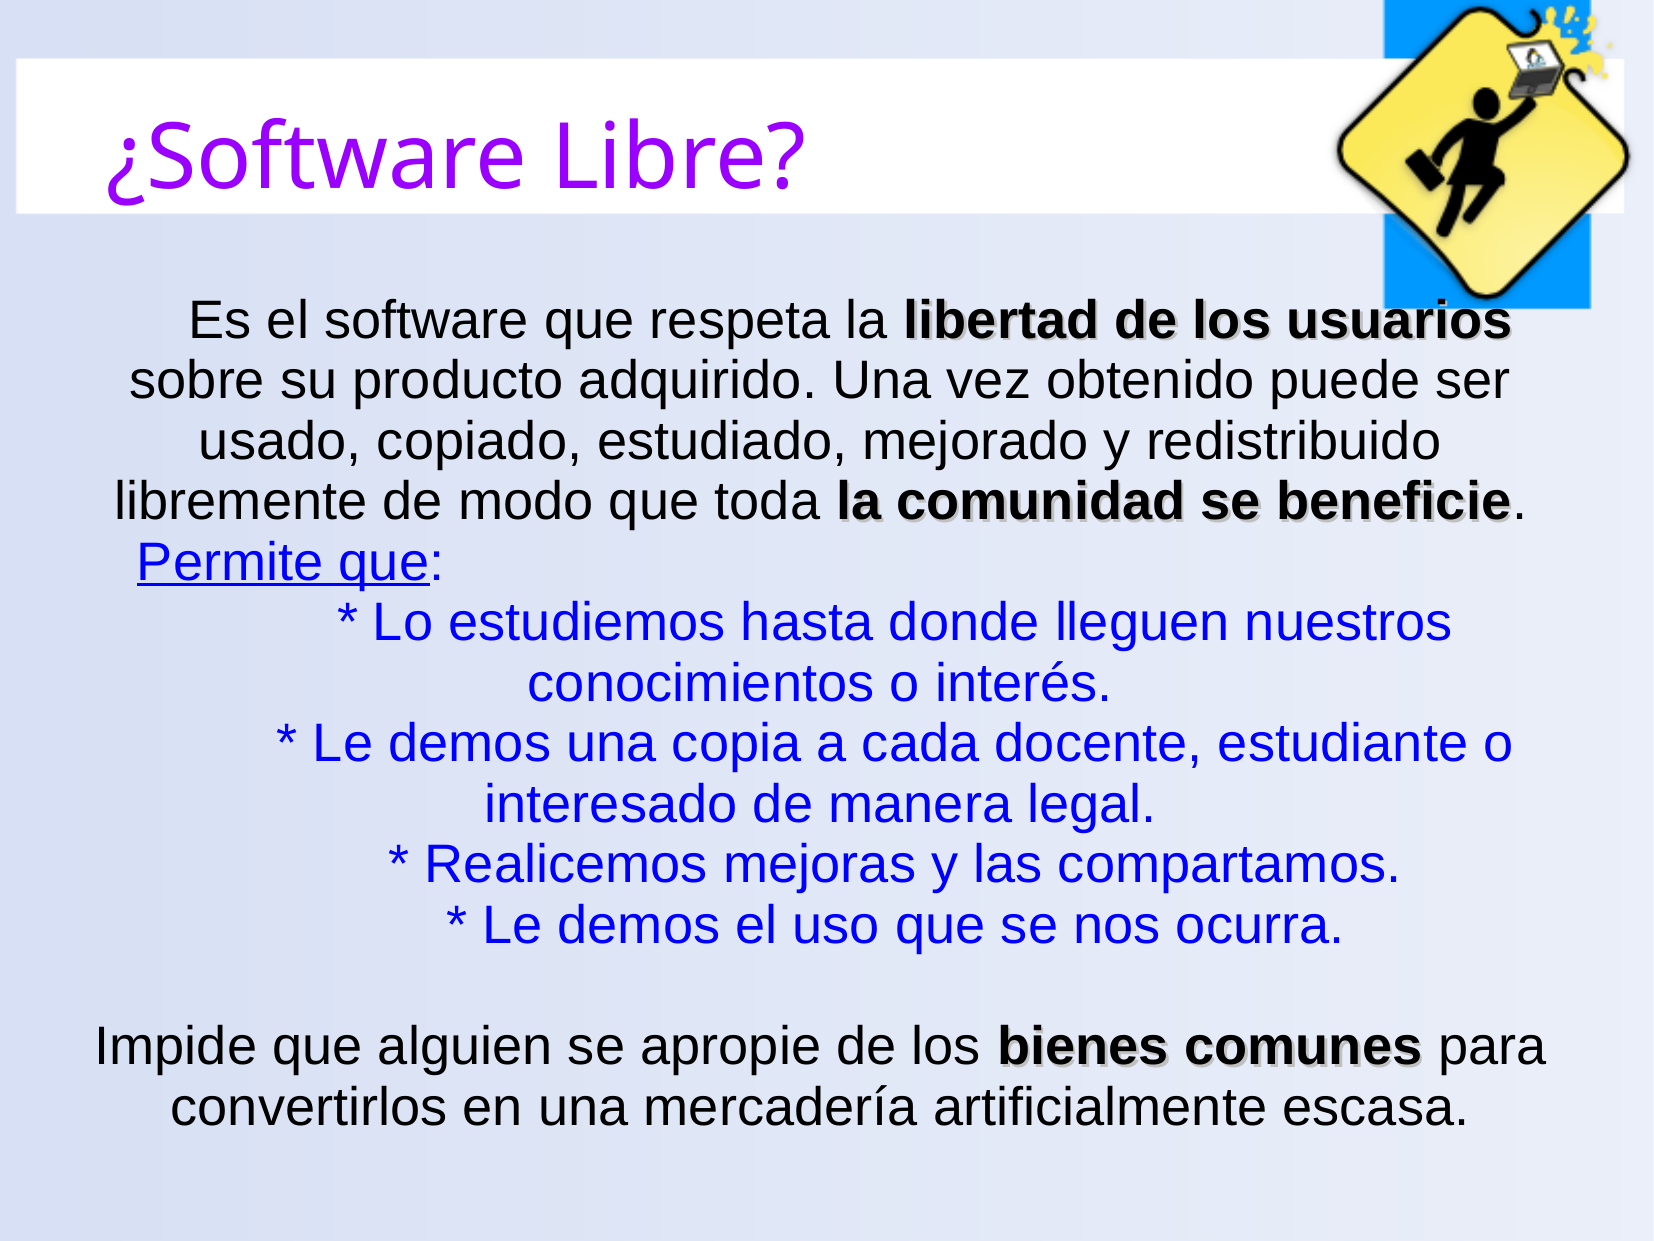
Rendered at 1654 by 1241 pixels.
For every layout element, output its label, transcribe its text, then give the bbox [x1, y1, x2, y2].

title ¿Software Libre? [82, 49, 1571, 257]
picture [0, 0, 1654, 1241]
subtitle Es el software que respeta la libertad de los usuarios sobre su producto adquirido. Una vez obtenido puede ser usado, copiado, estudiado, mejorado y redistribuido libremente de modo que toda la comunidad se beneficie. Permite que: * Lo estudiemos hasta donde lleguen nuestros conocimientos o interés. * Le demos una copia a cada docente, estudiante o interesado de manera legal. * Realicemos mejoras y las compartamos. * Le demos el uso que se nos ocurra. Impide que alguien se apropie de los bienes comunes para convertirlos en una mercadería artificialmente escasa. [76, 287, 1565, 1139]
